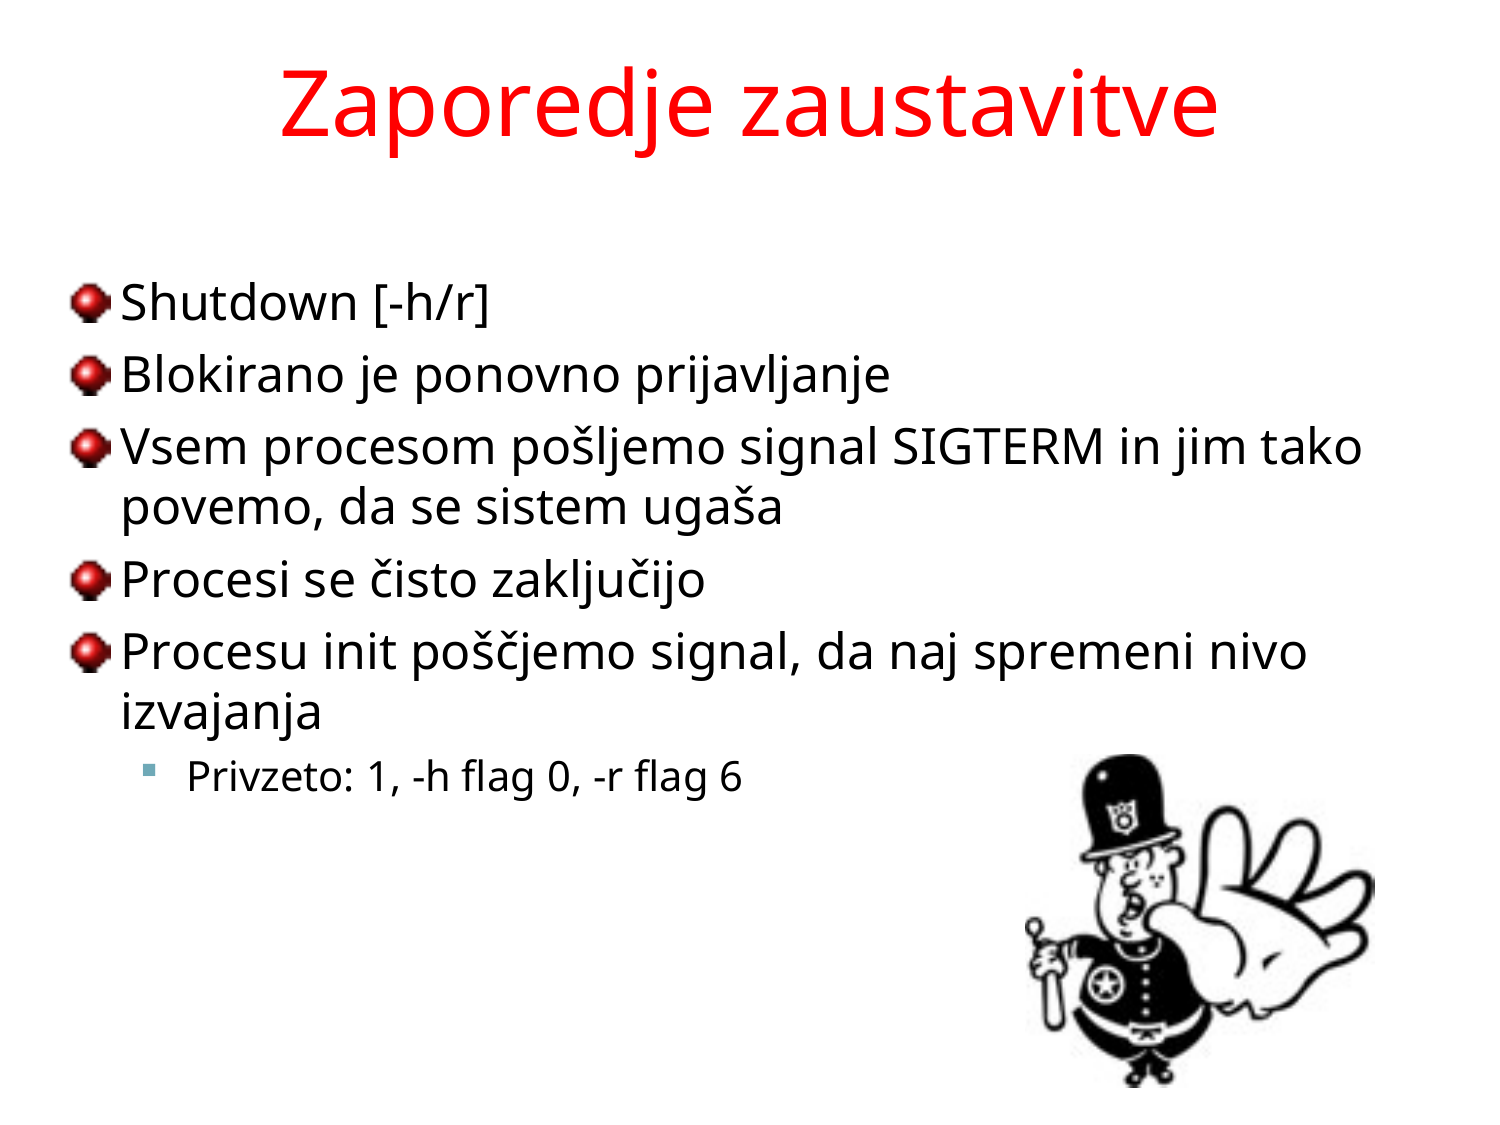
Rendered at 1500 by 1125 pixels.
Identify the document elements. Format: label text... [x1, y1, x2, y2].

picture [1025, 754, 1375, 1088]
title Zaporedje zaustavitve [50, 37, 1452, 163]
list Shutdown [-h/r] Blokirano je ponovno prijavljanje Vsem procesom pošljemo signal SIGTERM in jim tako povemo, da se sistem ugaša Procesi se čisto zaključijo Procesu init poščjemo signal, da naj spremeni nivo izvajanja Privzeto: 1, -h flag 0, -r flag 6 [49, 262, 1451, 1001]
